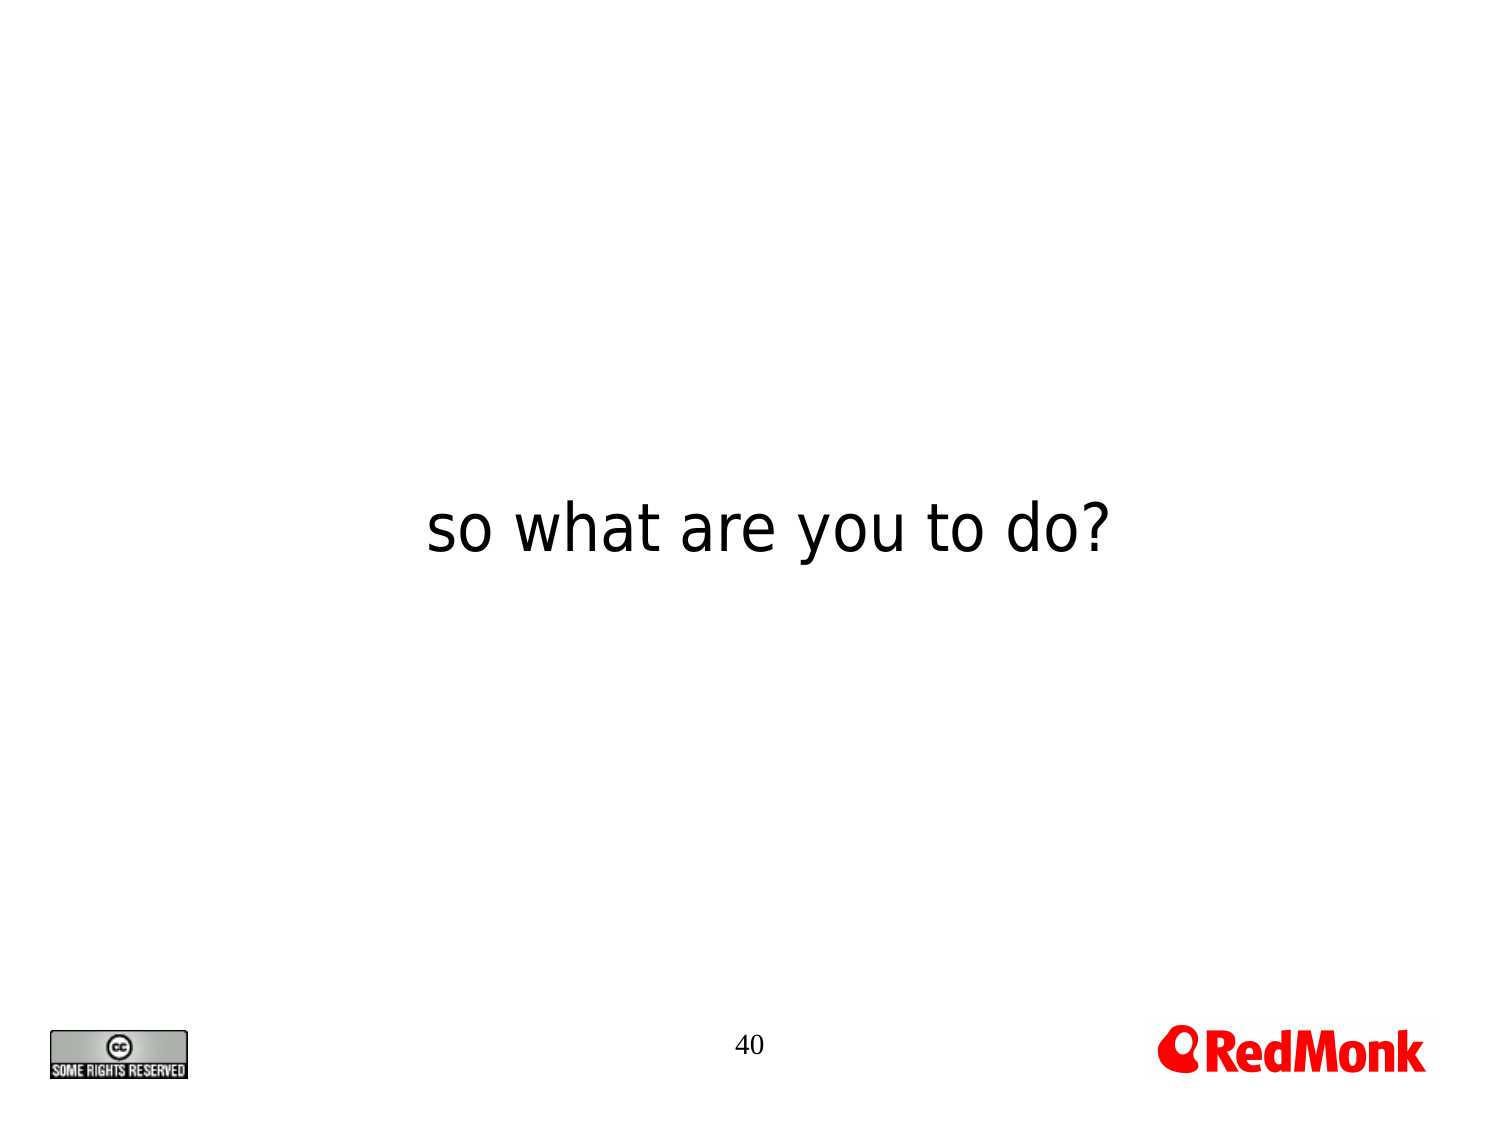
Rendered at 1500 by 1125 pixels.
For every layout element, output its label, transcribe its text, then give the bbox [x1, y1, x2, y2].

picture [50, 1030, 188, 1079]
text_box so what are you to do? [61, 486, 1479, 928]
picture [1151, 1023, 1433, 1075]
